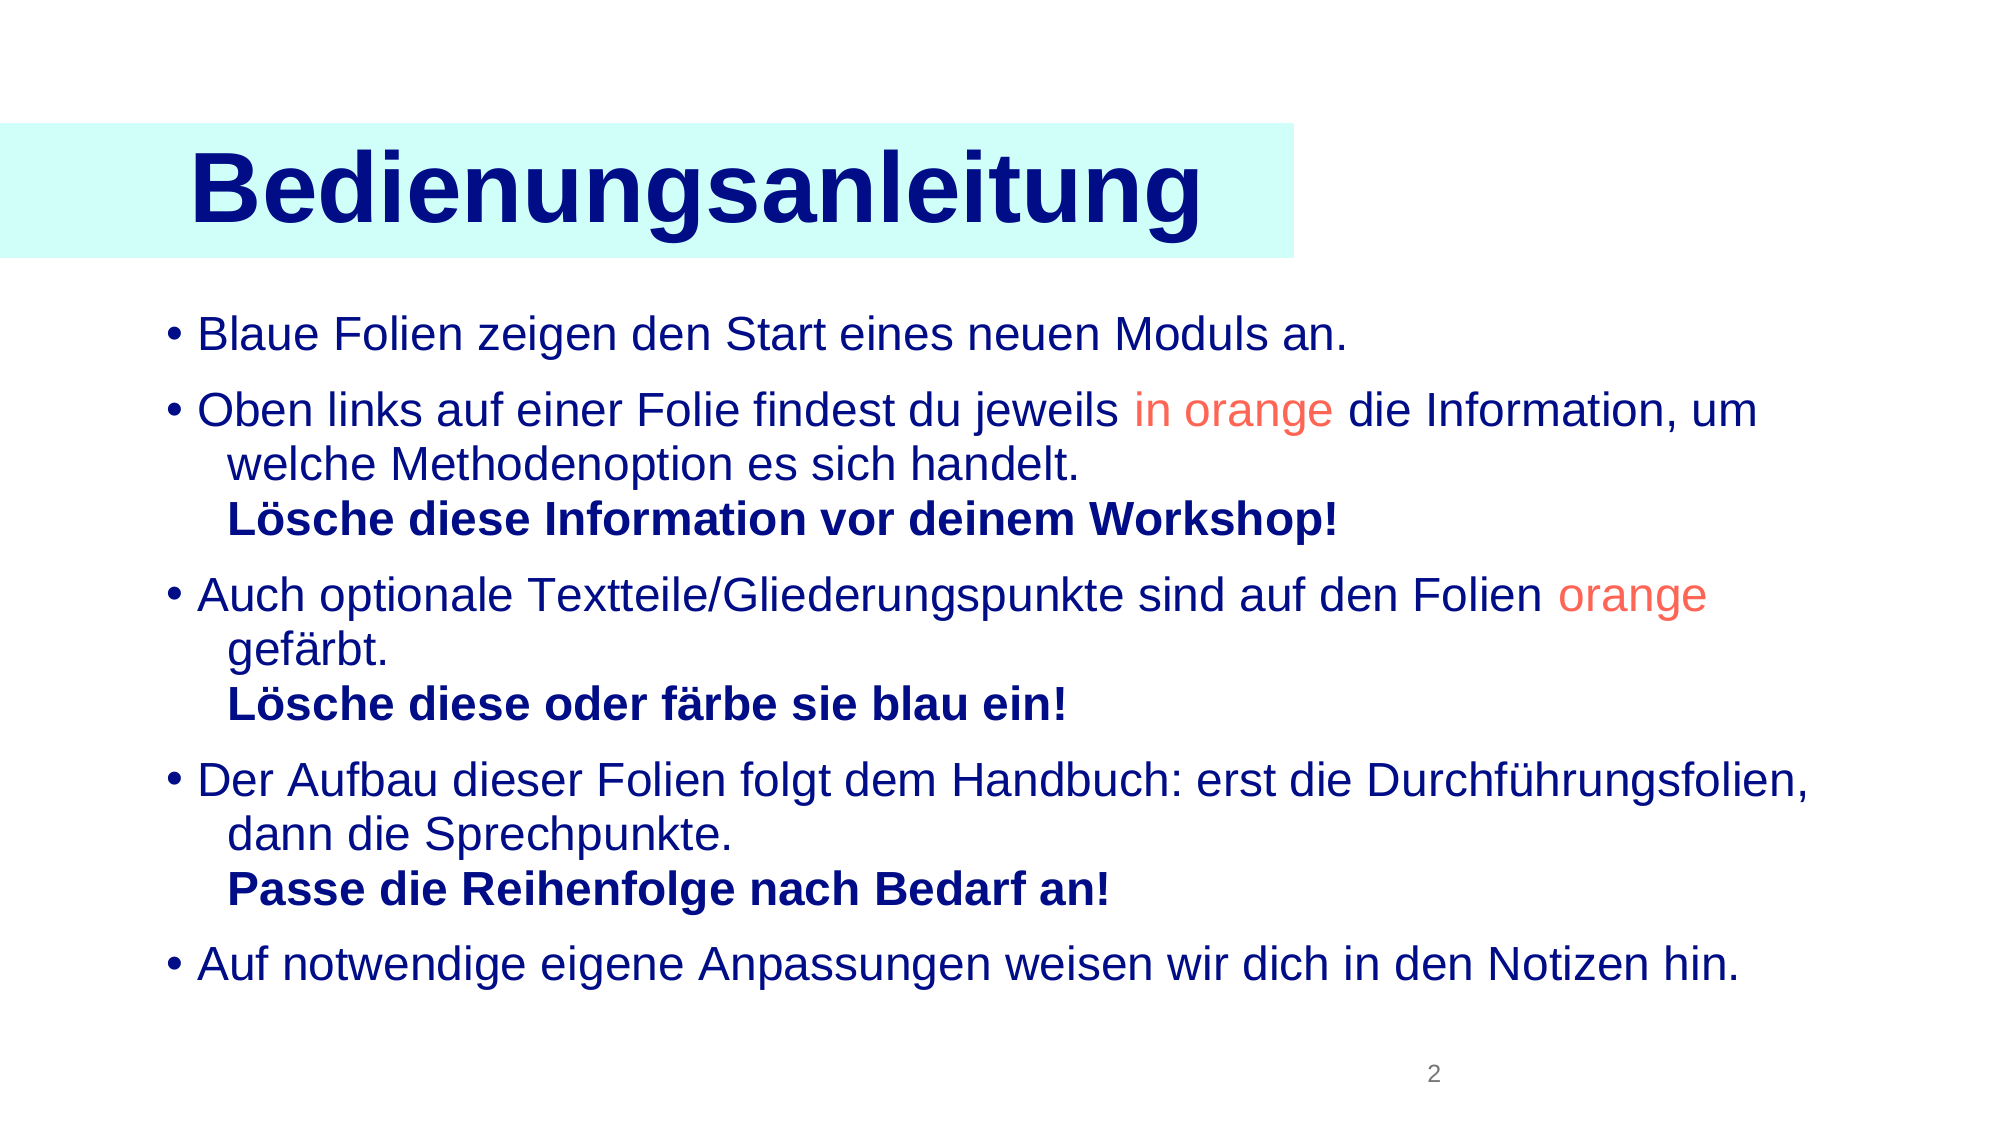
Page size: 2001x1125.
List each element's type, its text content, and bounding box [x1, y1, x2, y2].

list Bedienungsanleitung [137, 129, 1291, 258]
list Blaue Folien zeigen den Start eines neuen Moduls an. Oben links auf einer Folie findest du jeweils in orange die Information, um welche Methodenoption es sich handelt. Lösche diese Information vor deinem Workshop! Auch optionale Textteile/Gliederungspunkte sind auf den Folien orange gefärbt. Lösche diese oder färbe sie blau ein! Der Aufbau dieser Folien folgt dem Handbuch: erst die Durchführungsfolien, dann die Sprechpunkte. Passe die Reihenfolge nach Bedarf an! Auf notwendige eigene Anpassungen weisen wir dich in den Notizen hin. [137, 299, 1863, 1014]
